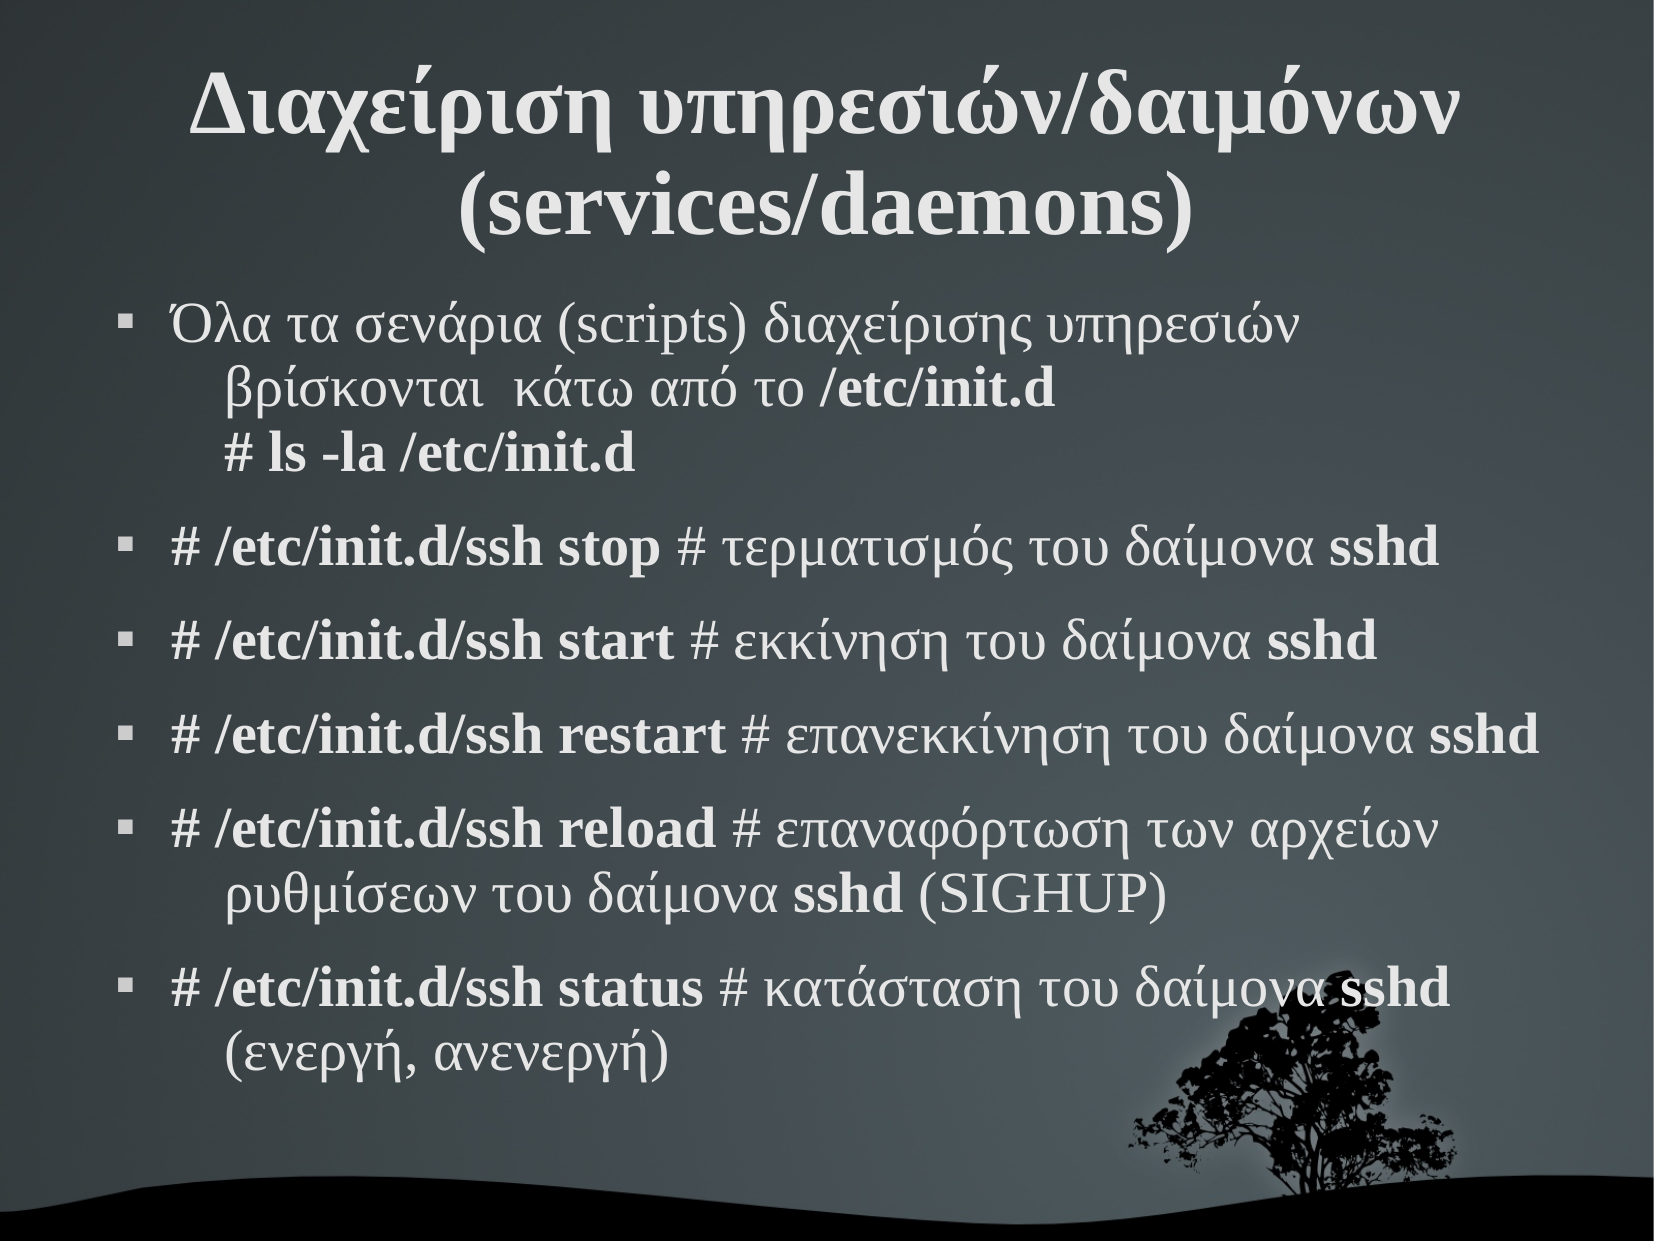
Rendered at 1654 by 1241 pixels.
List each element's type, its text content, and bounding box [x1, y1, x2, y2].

picture [0, 0, 1654, 1241]
title Διαχείριση υπηρεσιών/δαιμόνων (services/daemons) [82, 33, 1571, 273]
list Όλα τα σενάρια (scripts) διαχείρισης υπηρεσιών βρίσκονται κάτω από το /etc/init.d # ls -la /etc/init.d # /etc/init.d/ssh stop # τερματισμός του δαίμονα sshd # /etc/init.d/ssh start # εκκίνηση του δαίμονα sshd # /etc/init.d/ssh restart # επανεκκίνηση του δαίμονα sshd # /etc/init.d/ssh reload # επαναφόρτωση των αρχείων ρυθμίσεων του δαίμονα sshd (SIGHUP) # /etc/init.d/ssh status # κατάσταση του δαίμονα sshd (ενεργή, ανενεργή) [82, 290, 1571, 1187]
